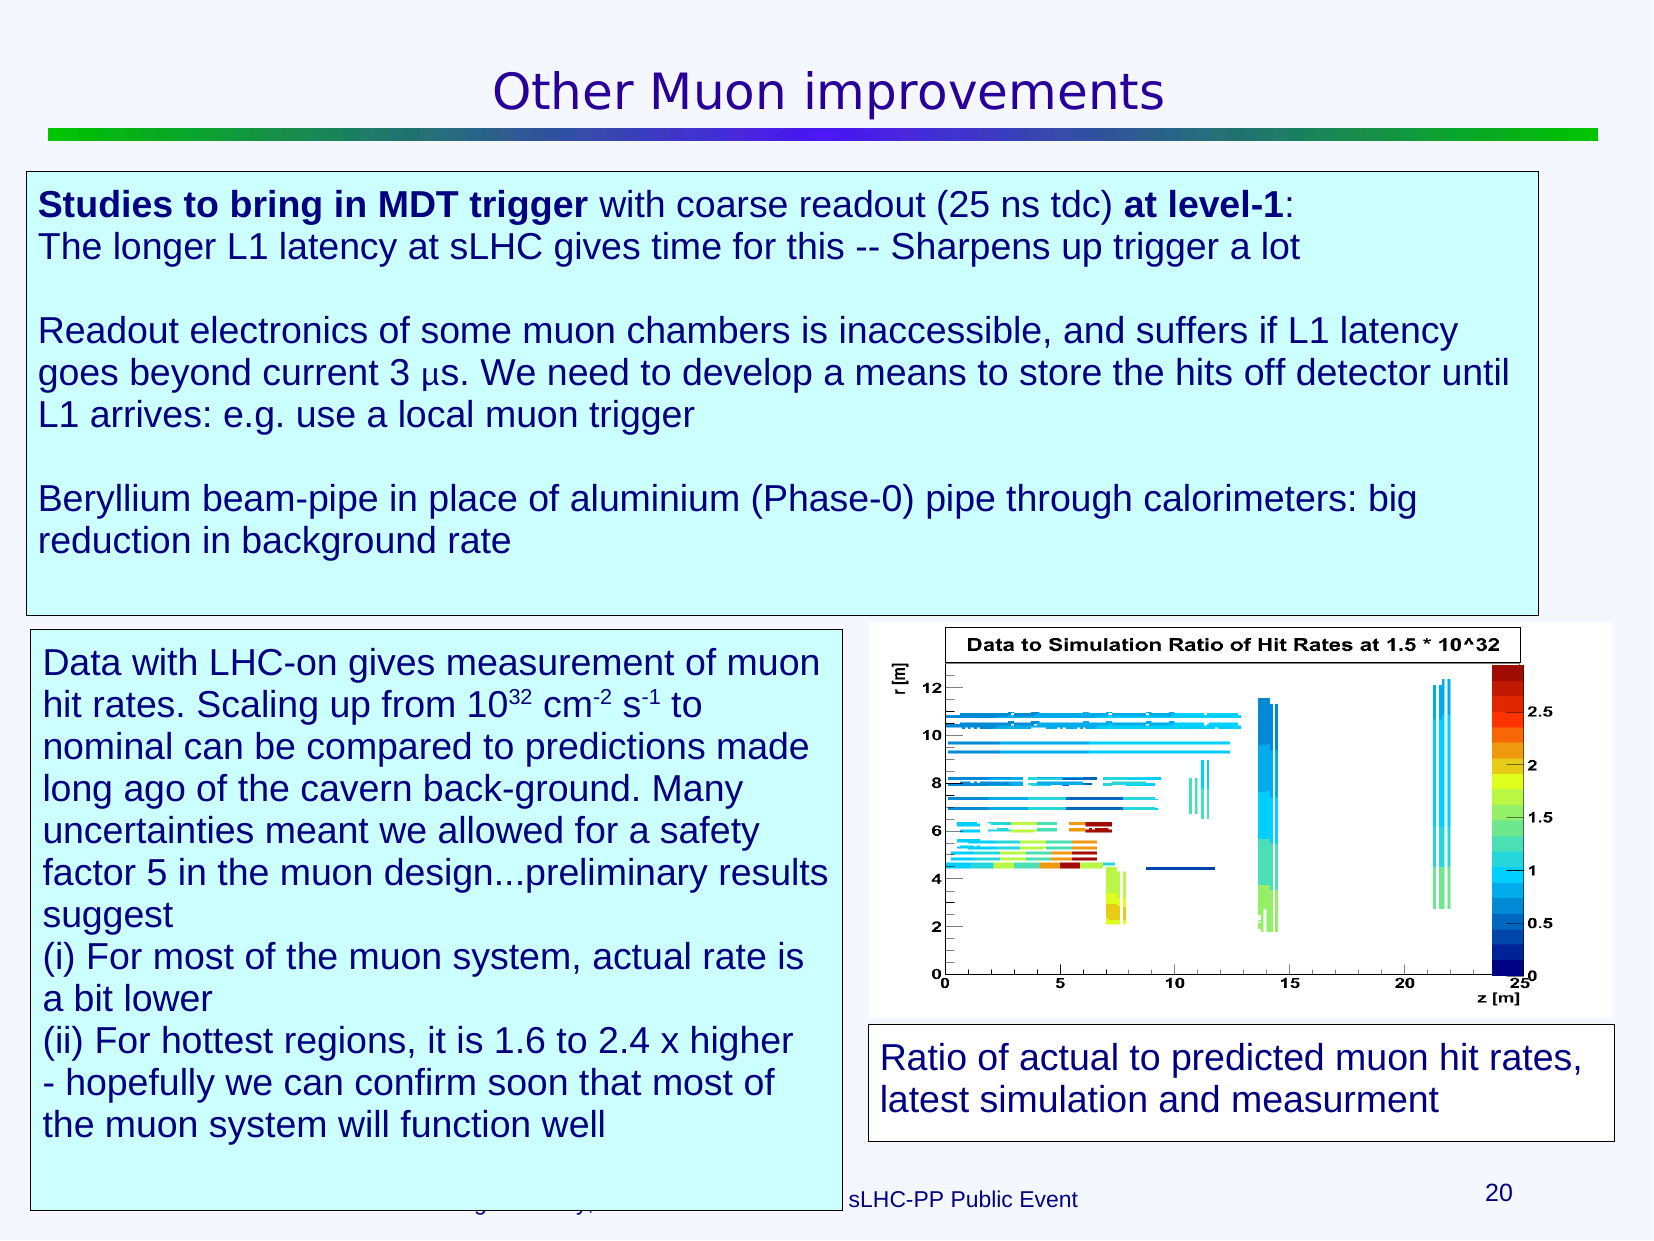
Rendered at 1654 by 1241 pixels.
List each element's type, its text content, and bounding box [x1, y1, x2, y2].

picture [869, 622, 1612, 1018]
title Other Muon improvements [95, 37, 1563, 146]
picture [1563, 128, 1598, 141]
text_box Ratio of actual to predicted muon hit rates, latest simulation and measurment [868, 1024, 1615, 1142]
picture [48, 128, 95, 141]
text_box Data with LHC-on gives measurement of muon hit rates. Scaling up from 1032 cm-2 s-1 to nominal can be compared to predictions made long ago of the cavern back-ground. Many uncertainties meant we allowed for a safety factor 5 in the muon design...preliminary results suggest (i) For most of the muon system, actual rate is a bit lower (ii) For hottest regions, it is 1.6 to 2.4 x higher - hopefully we can confirm soon that most of the muon system will function well [30, 629, 843, 1211]
text_box Studies to bring in MDT trigger with coarse readout (25 ns tdc) at level-1: The longer L1 latency at sLHC gives time for this -- Sharpens up trigger a lot Readout electronics of some muon chambers is inaccessible, and suffers if L1 latency goes beyond current 3 s. We need to develop a means to store the hits off detector until L1 arrives: e.g. use a local muon trigger Beryllium beam-pipe in place of aluminium (Phase-0) pipe through calorimeters: big reduction in background rate [26, 171, 1539, 616]
